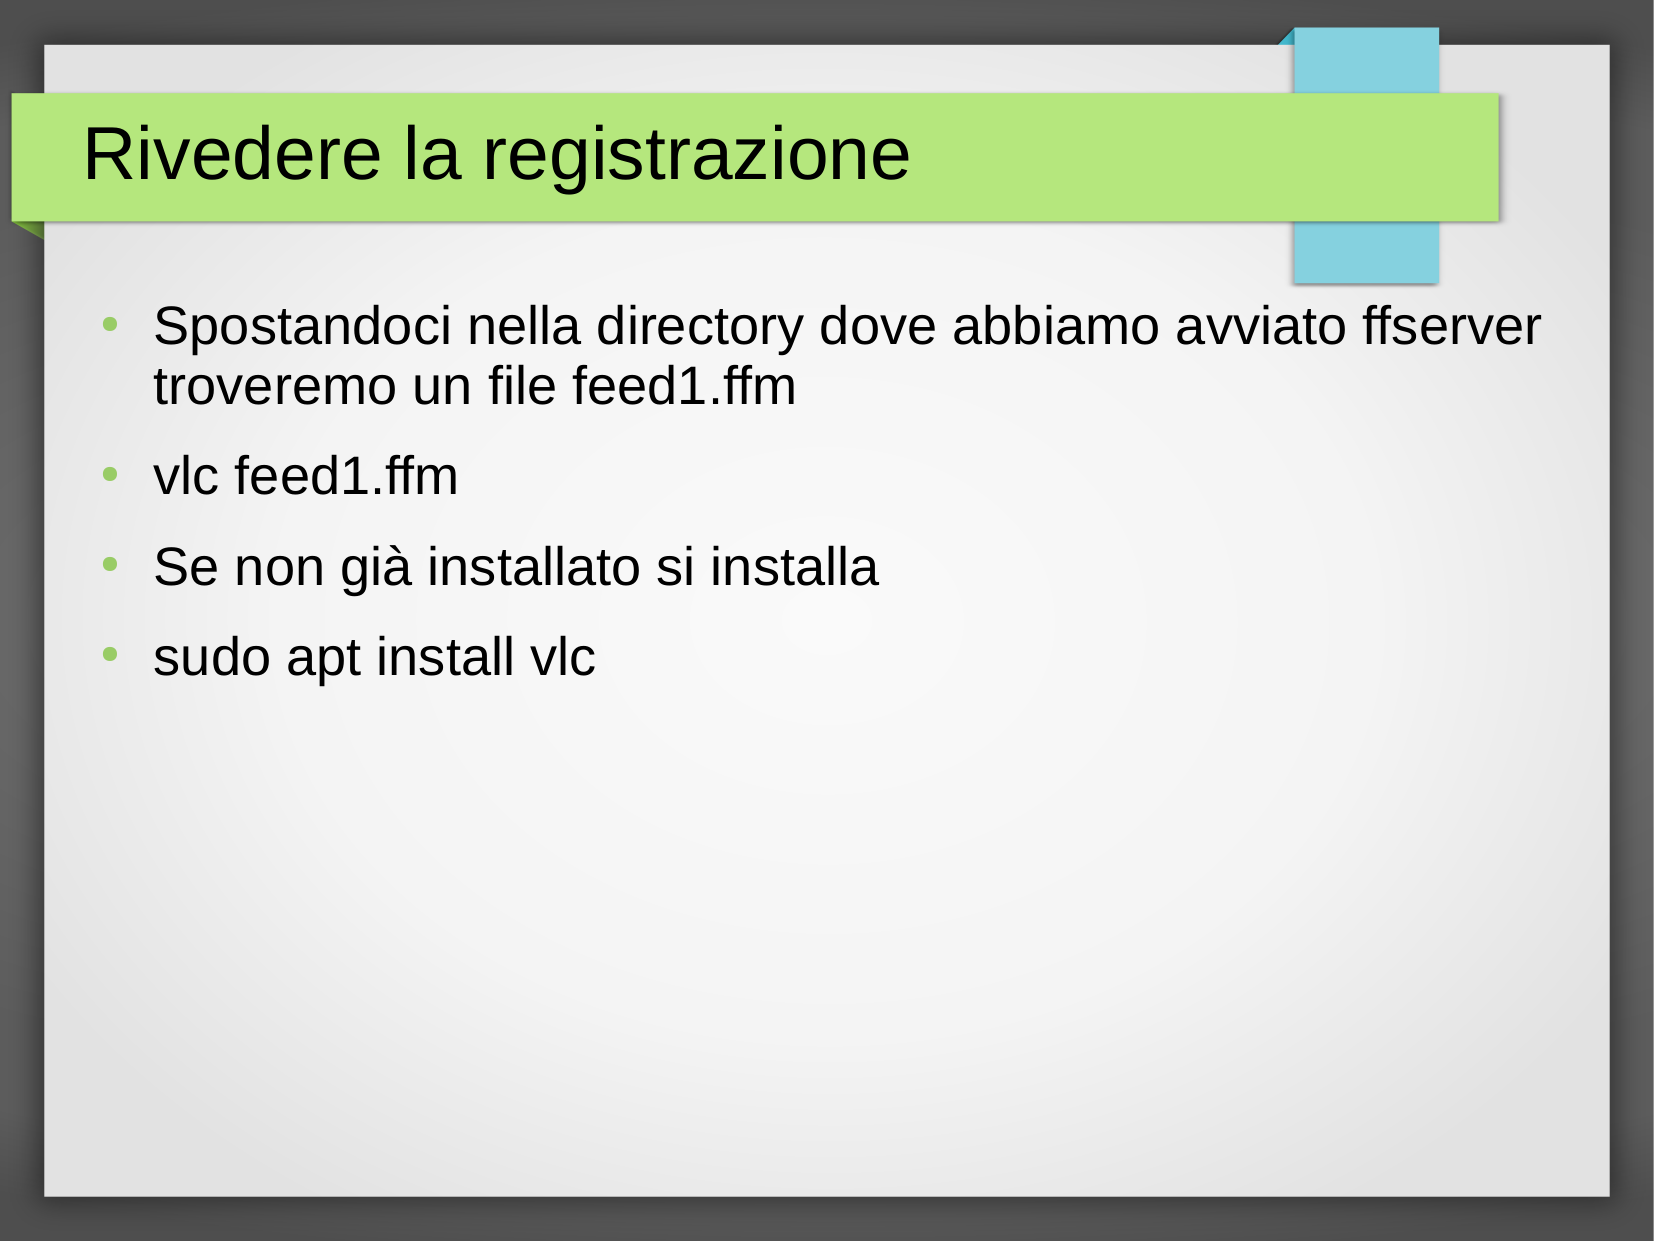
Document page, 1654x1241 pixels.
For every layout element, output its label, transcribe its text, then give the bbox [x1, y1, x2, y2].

title Rivedere la registrazione [82, 94, 1264, 213]
list Spostandoci nella directory dove abbiamo avviato ffserver troveremo un file feed1.ffm vlc feed1.ffm Se non già installato si installa sudo apt install vlc [82, 295, 1571, 1015]
picture [0, 0, 1654, 1241]
